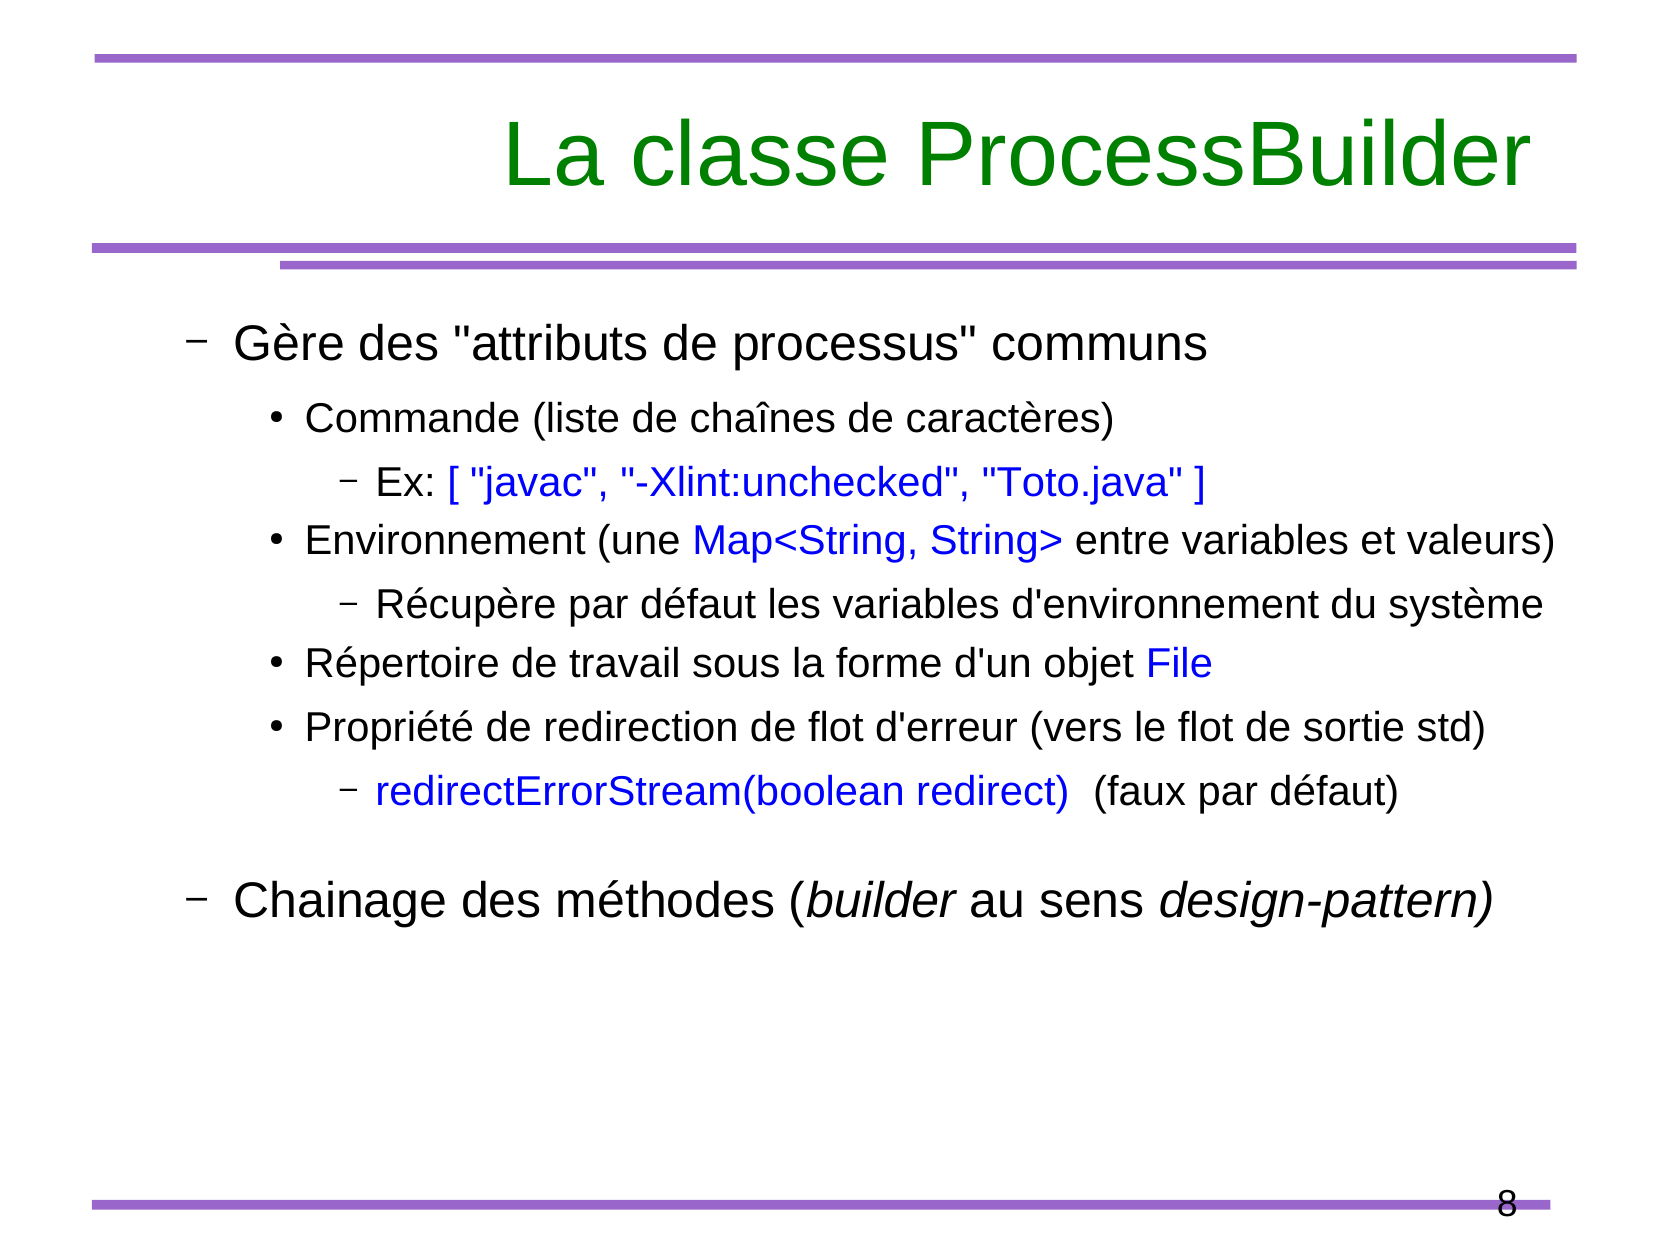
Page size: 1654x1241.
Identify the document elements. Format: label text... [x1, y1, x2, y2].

list Gère des "attributs de processus" communs Commande (liste de chaînes de caractères) Ex: [ "javac", "-Xlint:unchecked", "Toto.java" ] Environnement (une Map<String, String> entre variables et valeurs) Récupère par défaut les variables d'environnement du système Répertoire de travail sous la forme d'un objet File Propriété de redirection de flot d'erreur (vers le flot de sortie std) redirectErrorStream(boolean redirect) (faux par défaut) Chainage des méthodes (builder au sens design-pattern) [92, 315, 1563, 963]
title La classe ProcessBuilder [121, 49, 1534, 257]
